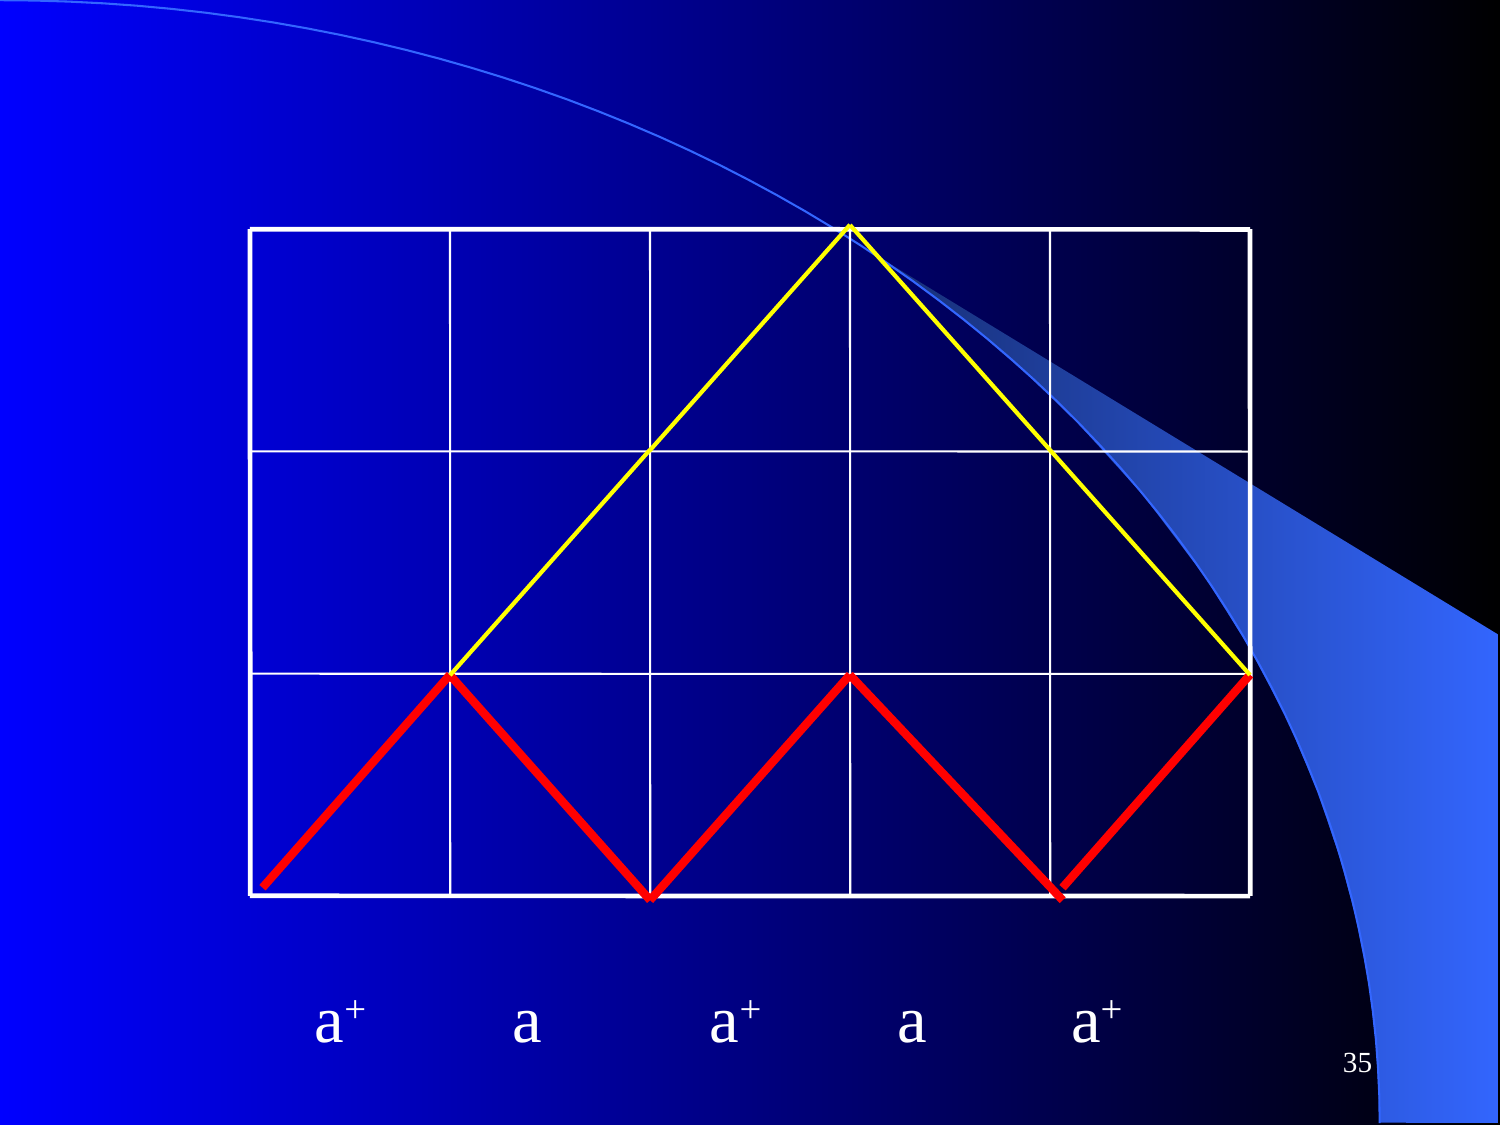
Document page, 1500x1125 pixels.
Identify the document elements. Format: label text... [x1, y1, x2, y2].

text_box a+ a a+ a a+ [249, 974, 1276, 1065]
